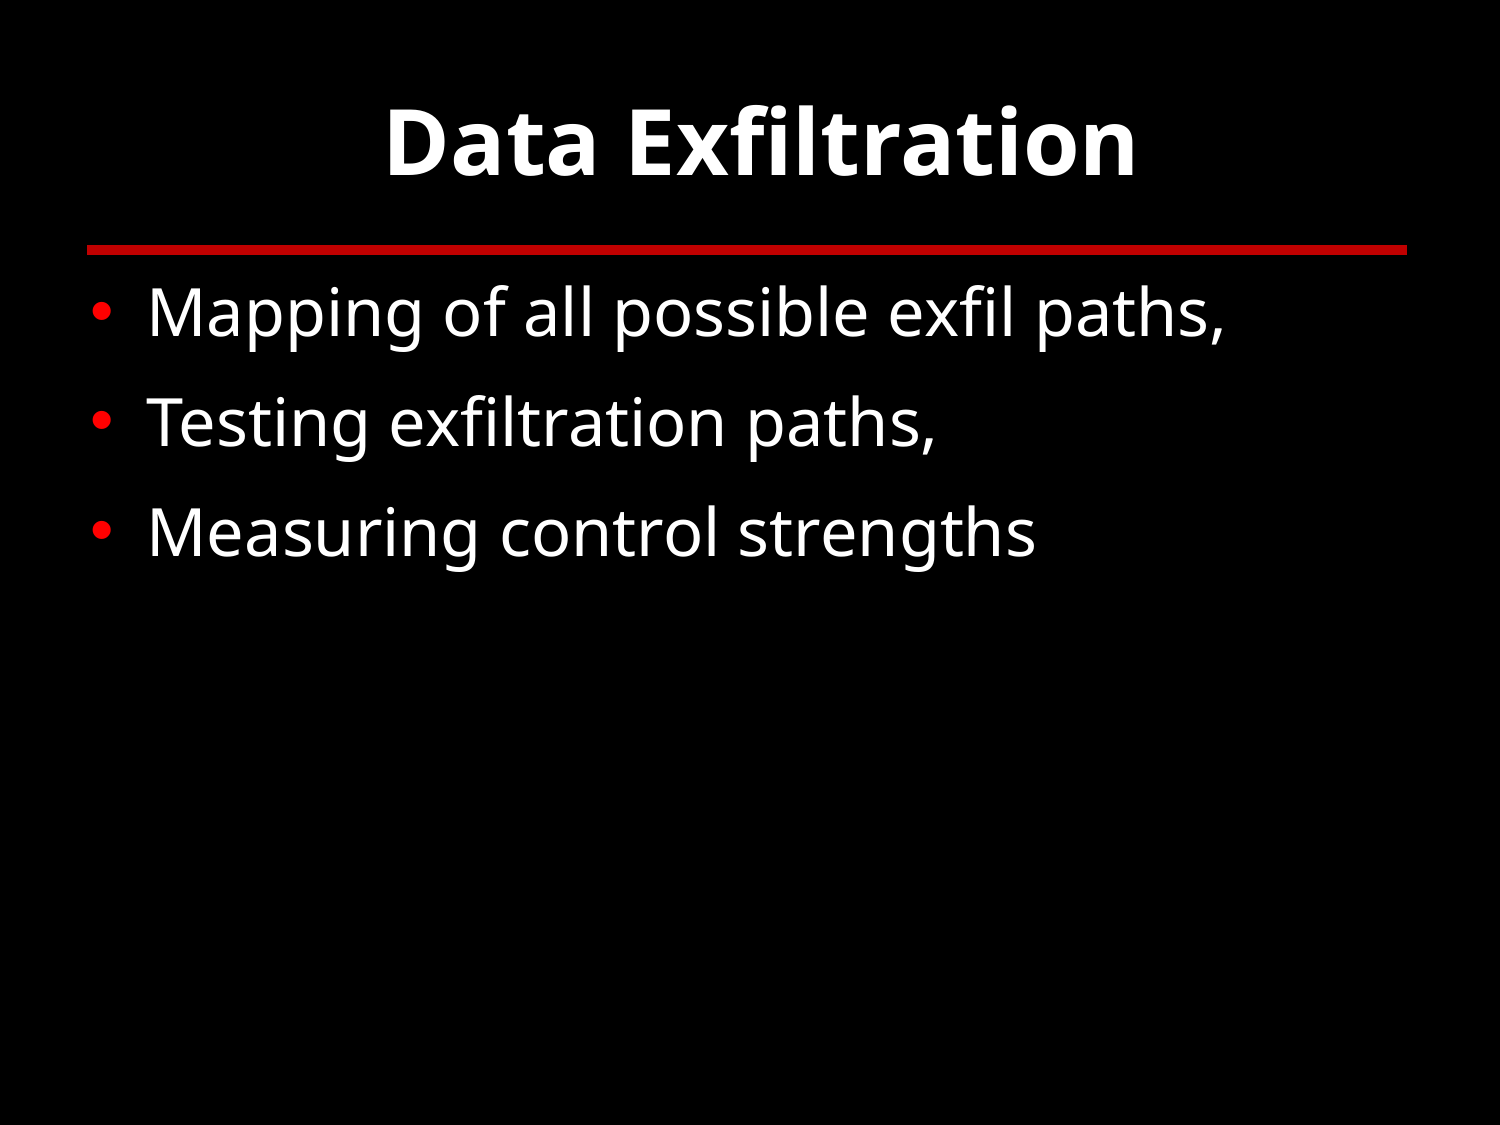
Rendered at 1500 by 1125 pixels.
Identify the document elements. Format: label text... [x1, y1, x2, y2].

list Mapping of all possible exfil paths, Testing exfiltration paths, Measuring control strengths [75, 262, 1425, 1005]
title Data Exfiltration [75, 45, 1425, 233]
